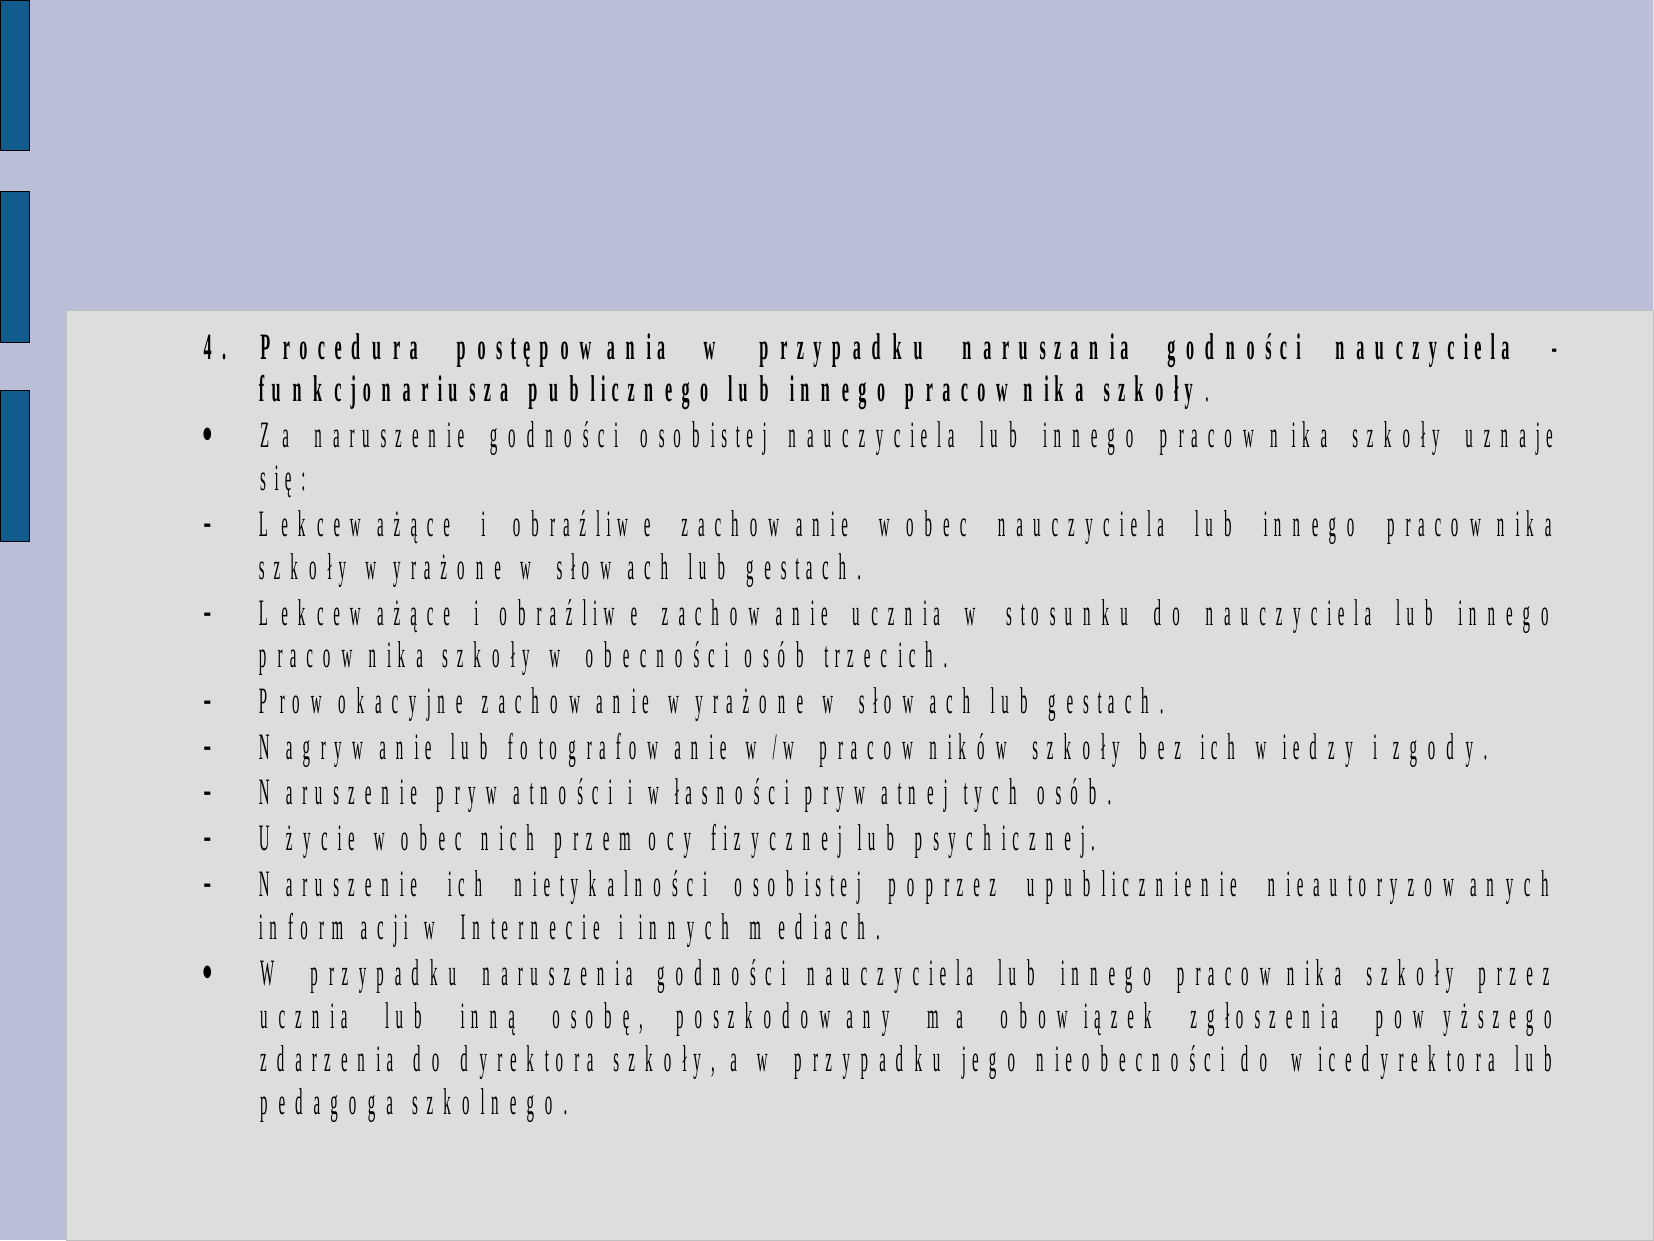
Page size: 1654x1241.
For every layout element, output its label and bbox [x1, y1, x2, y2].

picture [147, 324, 1565, 1123]
